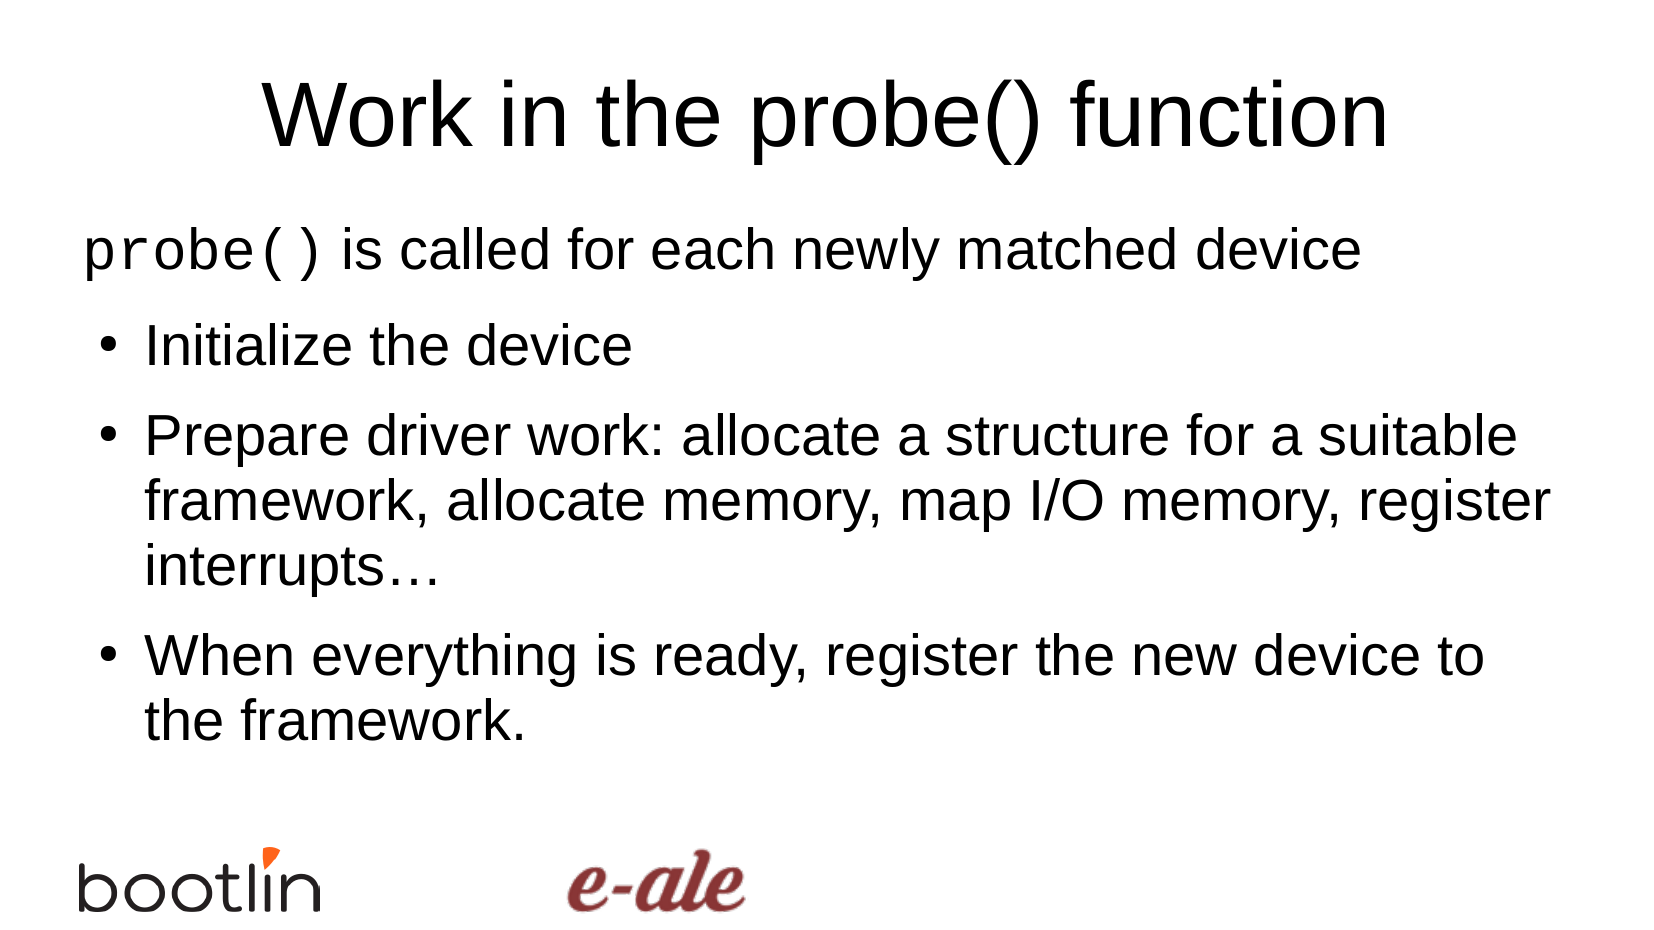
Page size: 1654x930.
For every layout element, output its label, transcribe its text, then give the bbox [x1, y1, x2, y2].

picture [79, 847, 320, 912]
title Work in the probe() function [82, 37, 1571, 193]
list probe() is called for each newly matched device Initialize the device Prepare driver work: allocate a structure for a suitable framework, allocate memory, map I/O memory, register interrupts… When everything is ready, register the new device to the framework. [82, 217, 1571, 757]
picture [565, 847, 749, 915]
